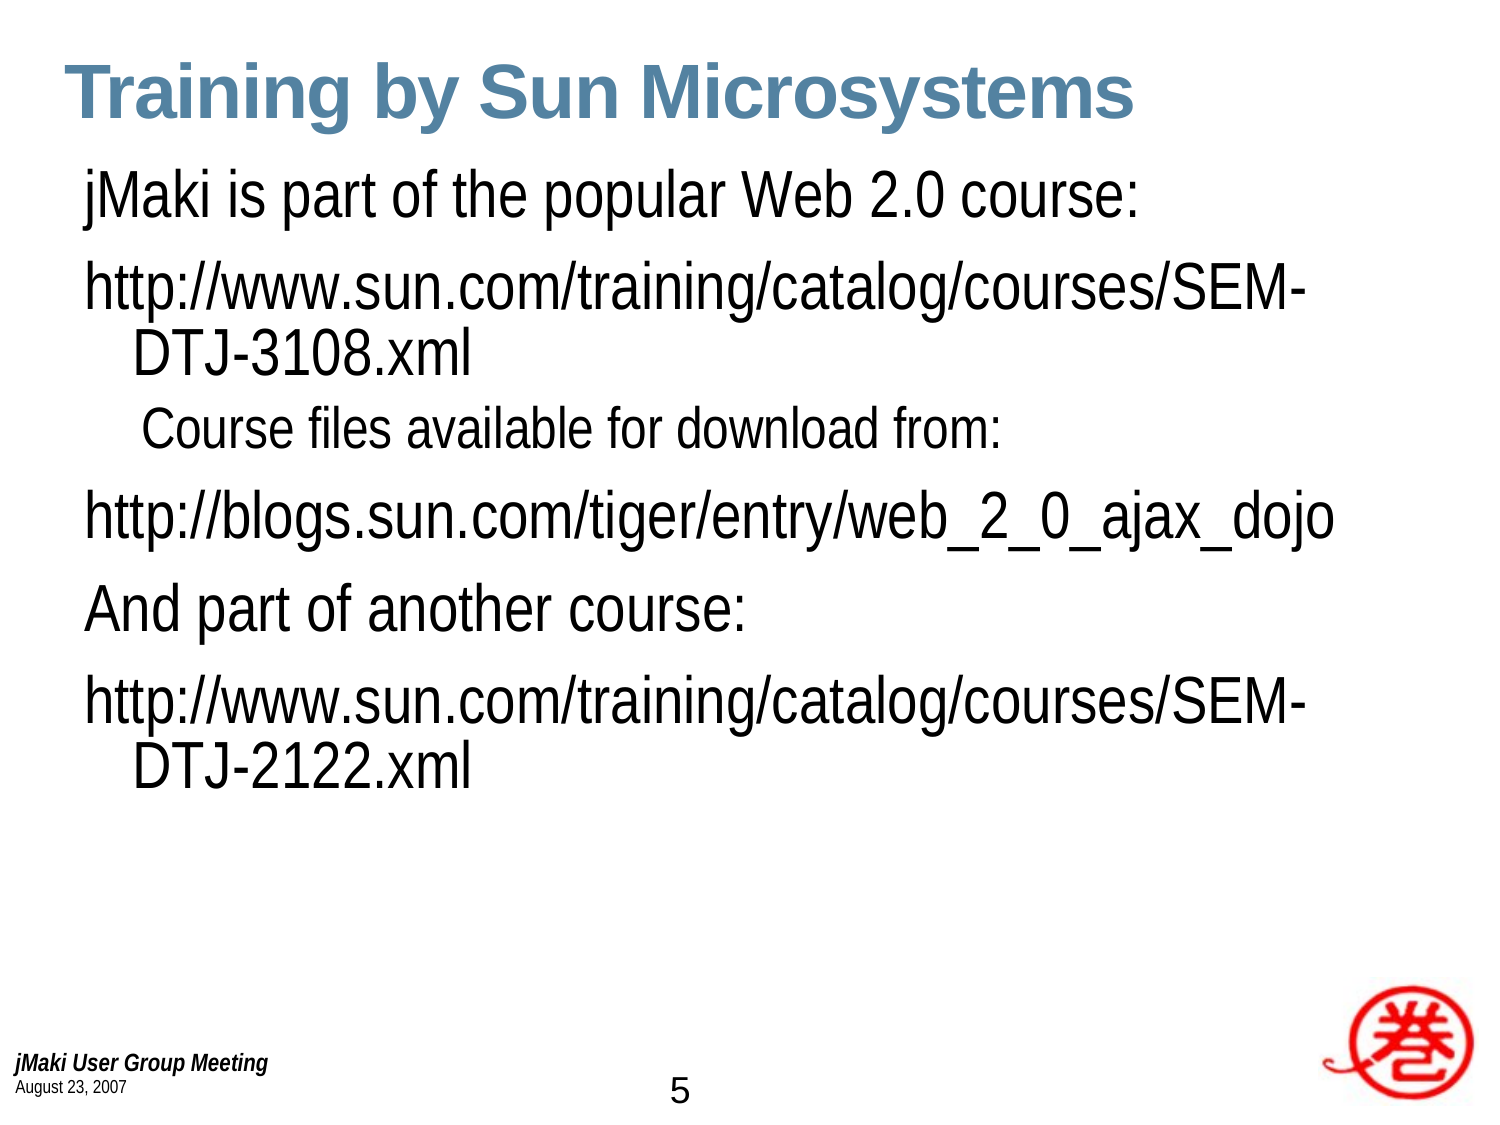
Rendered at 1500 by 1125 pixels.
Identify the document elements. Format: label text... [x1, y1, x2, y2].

title Training by Sun Microsystems [64, 57, 1427, 162]
picture [1318, 977, 1479, 1106]
list jMaki is part of the popular Web 2.0 course: http://www.sun.com/training/catalog/courses/SEM-DTJ-3108.xml Course files available for download from: http://blogs.sun.com/tiger/entry/web_2_0_ajax_dojo And part of another course: http://www.sun.com/training/catalog/courses/SEM-DTJ-2122.xml [64, 165, 1426, 860]
